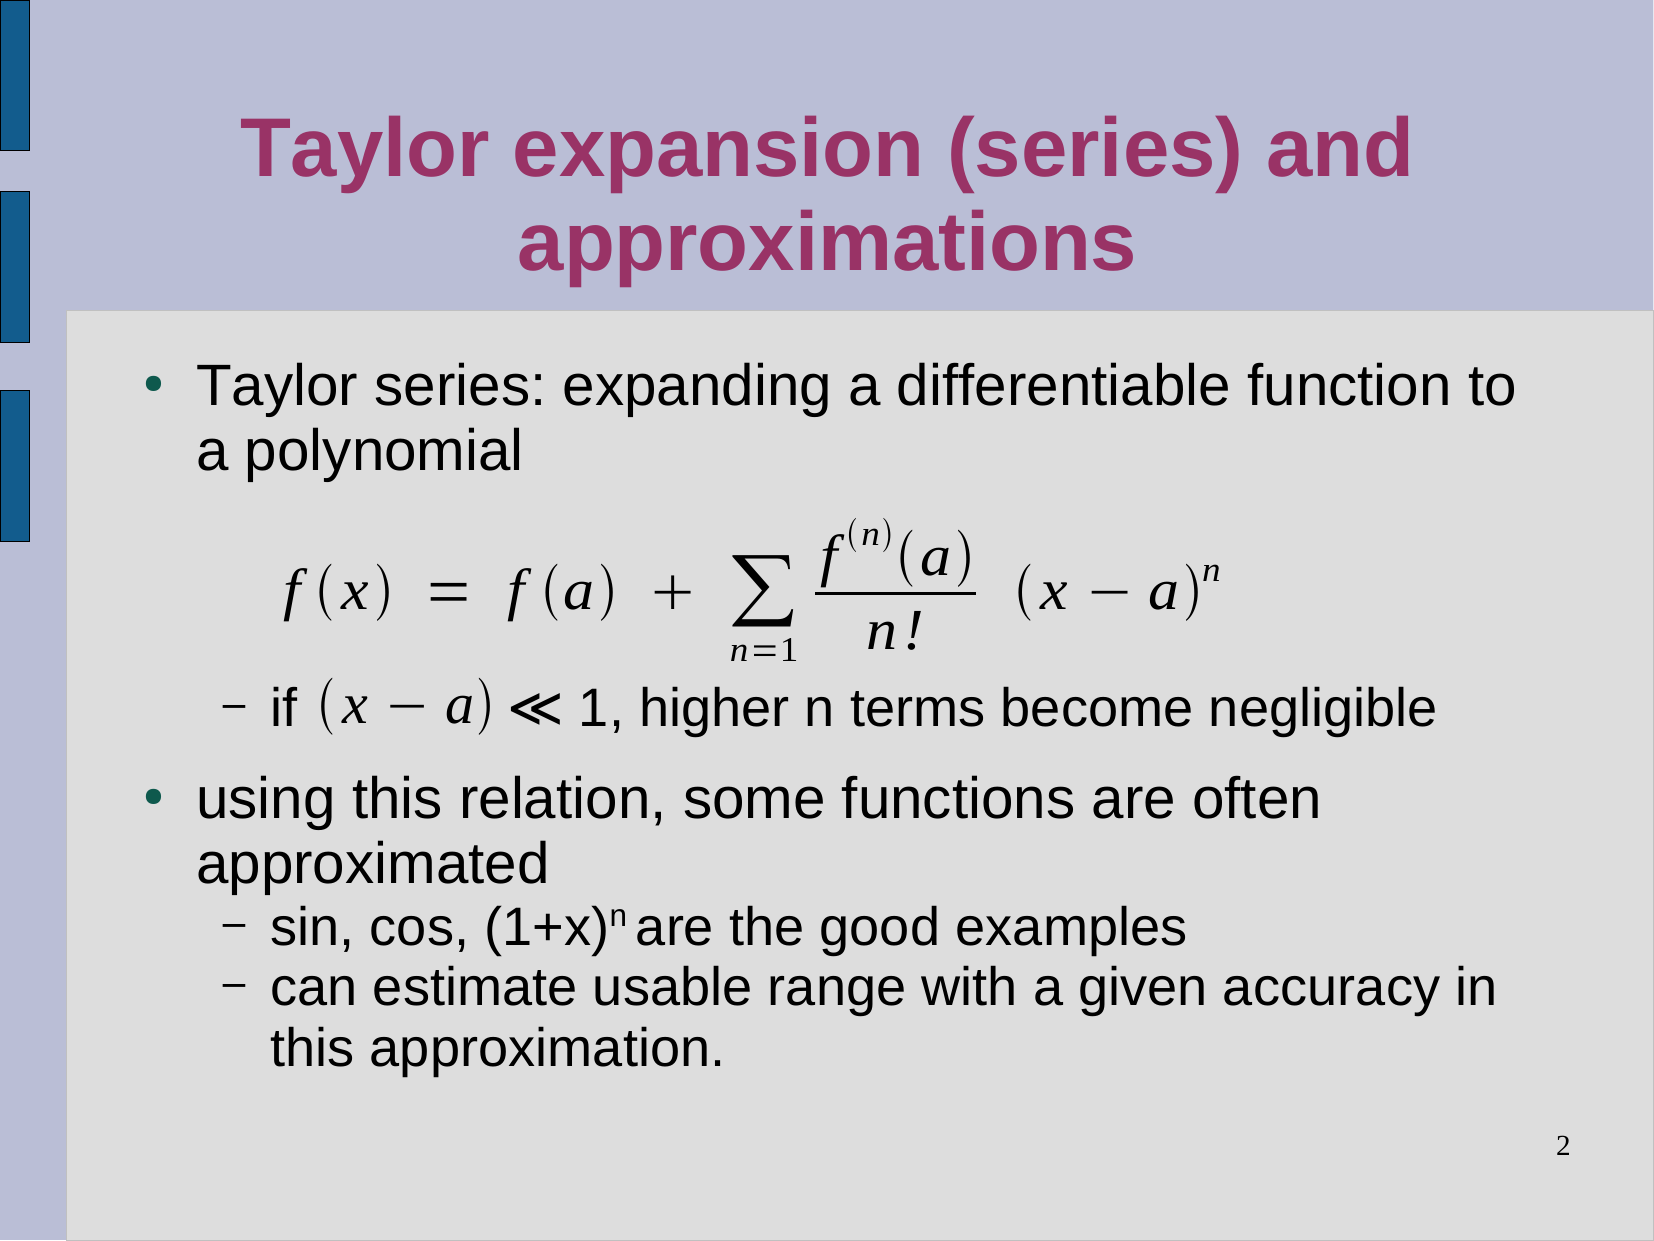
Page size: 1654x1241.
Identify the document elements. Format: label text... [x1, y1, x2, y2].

chart [312, 670, 501, 738]
list Taylor series: expanding a differentiable function to a polynomial if ≪ 1, higher n terms become negligible using this relation, some functions are often approximated sin, cos, (1+x)n are the good examples can estimate usable range with a given accuracy in this approximation. [125, 352, 1538, 1120]
title Taylor expansion (series) and approximations [121, 98, 1534, 291]
chart [274, 514, 1227, 669]
